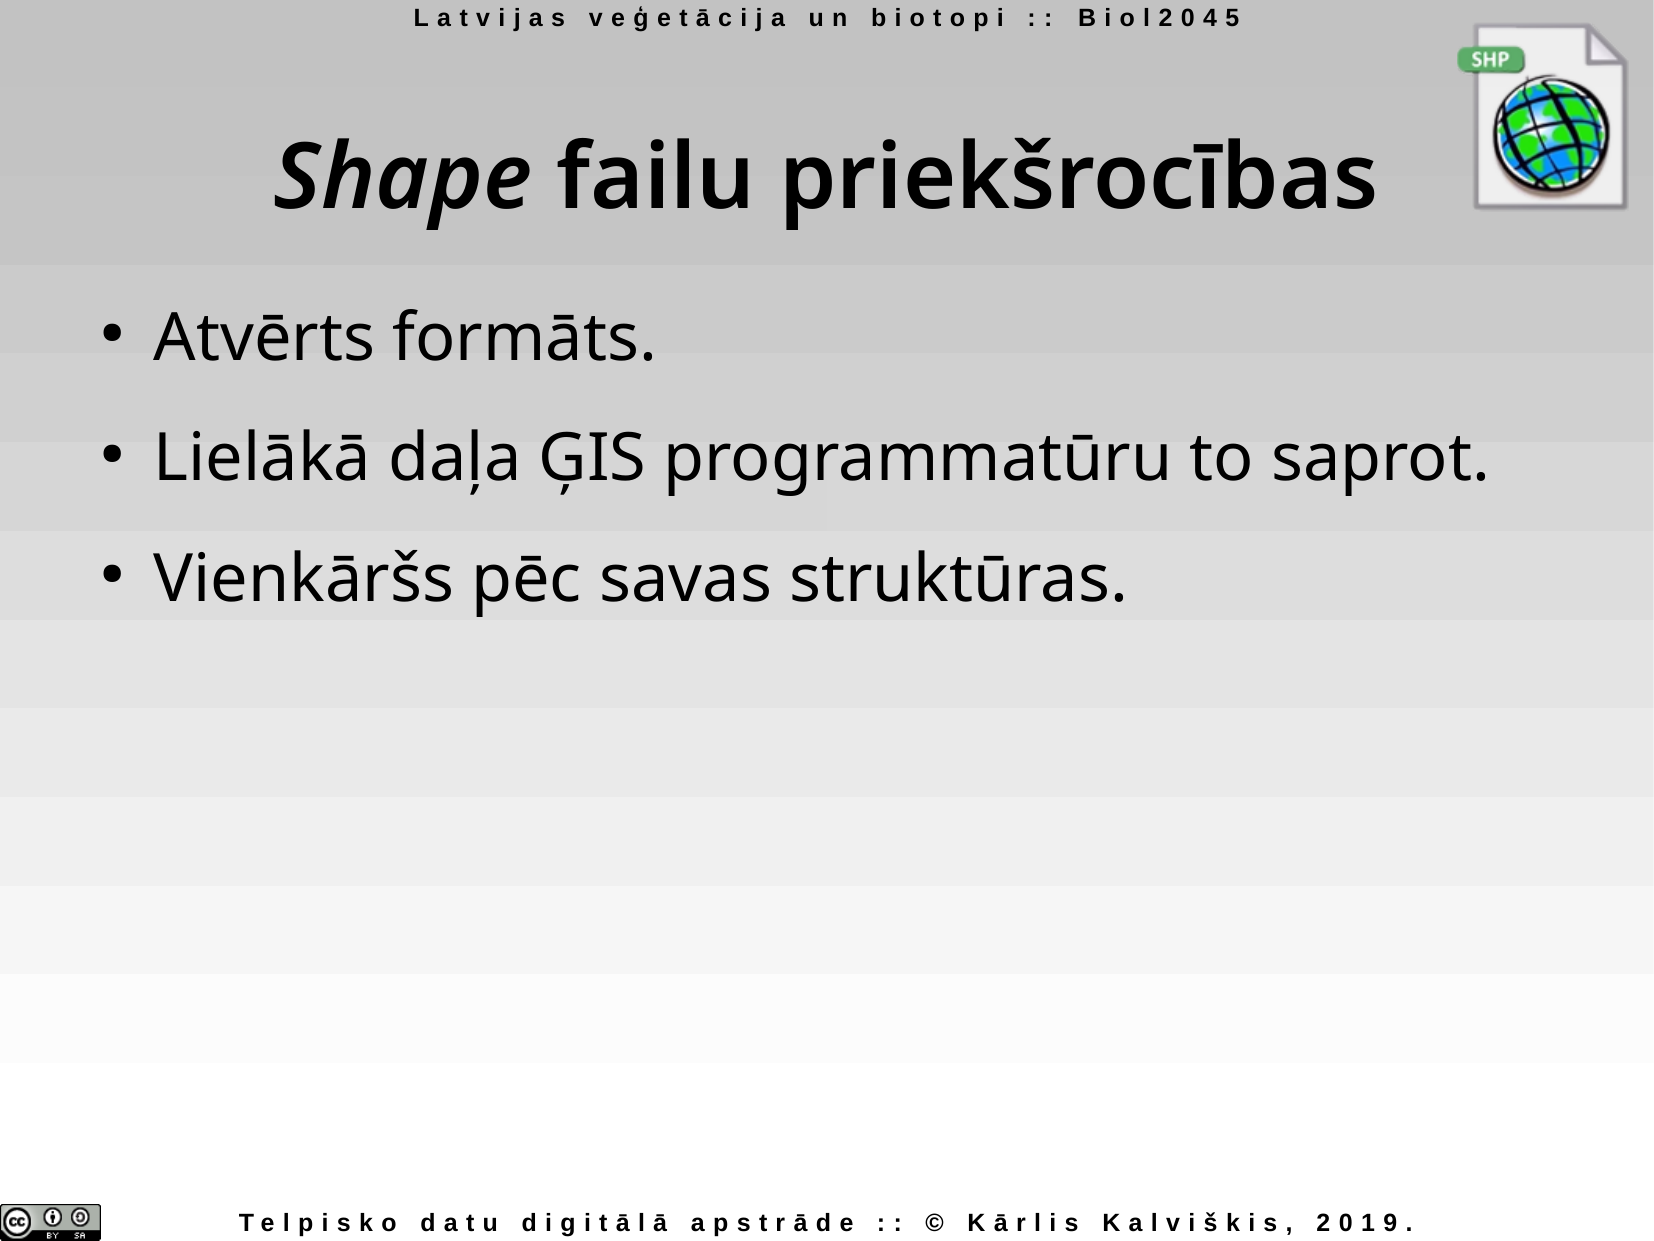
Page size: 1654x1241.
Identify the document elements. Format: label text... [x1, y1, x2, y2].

list Atvērts formāts. Lielākā daļa ĢIS programmatūru to saprot. Vienkāršs pēc savas struktūras. [82, 289, 1571, 1098]
picture [0, 0, 1654, 1241]
title Shape failu priekšrocības [29, 56, 1625, 289]
